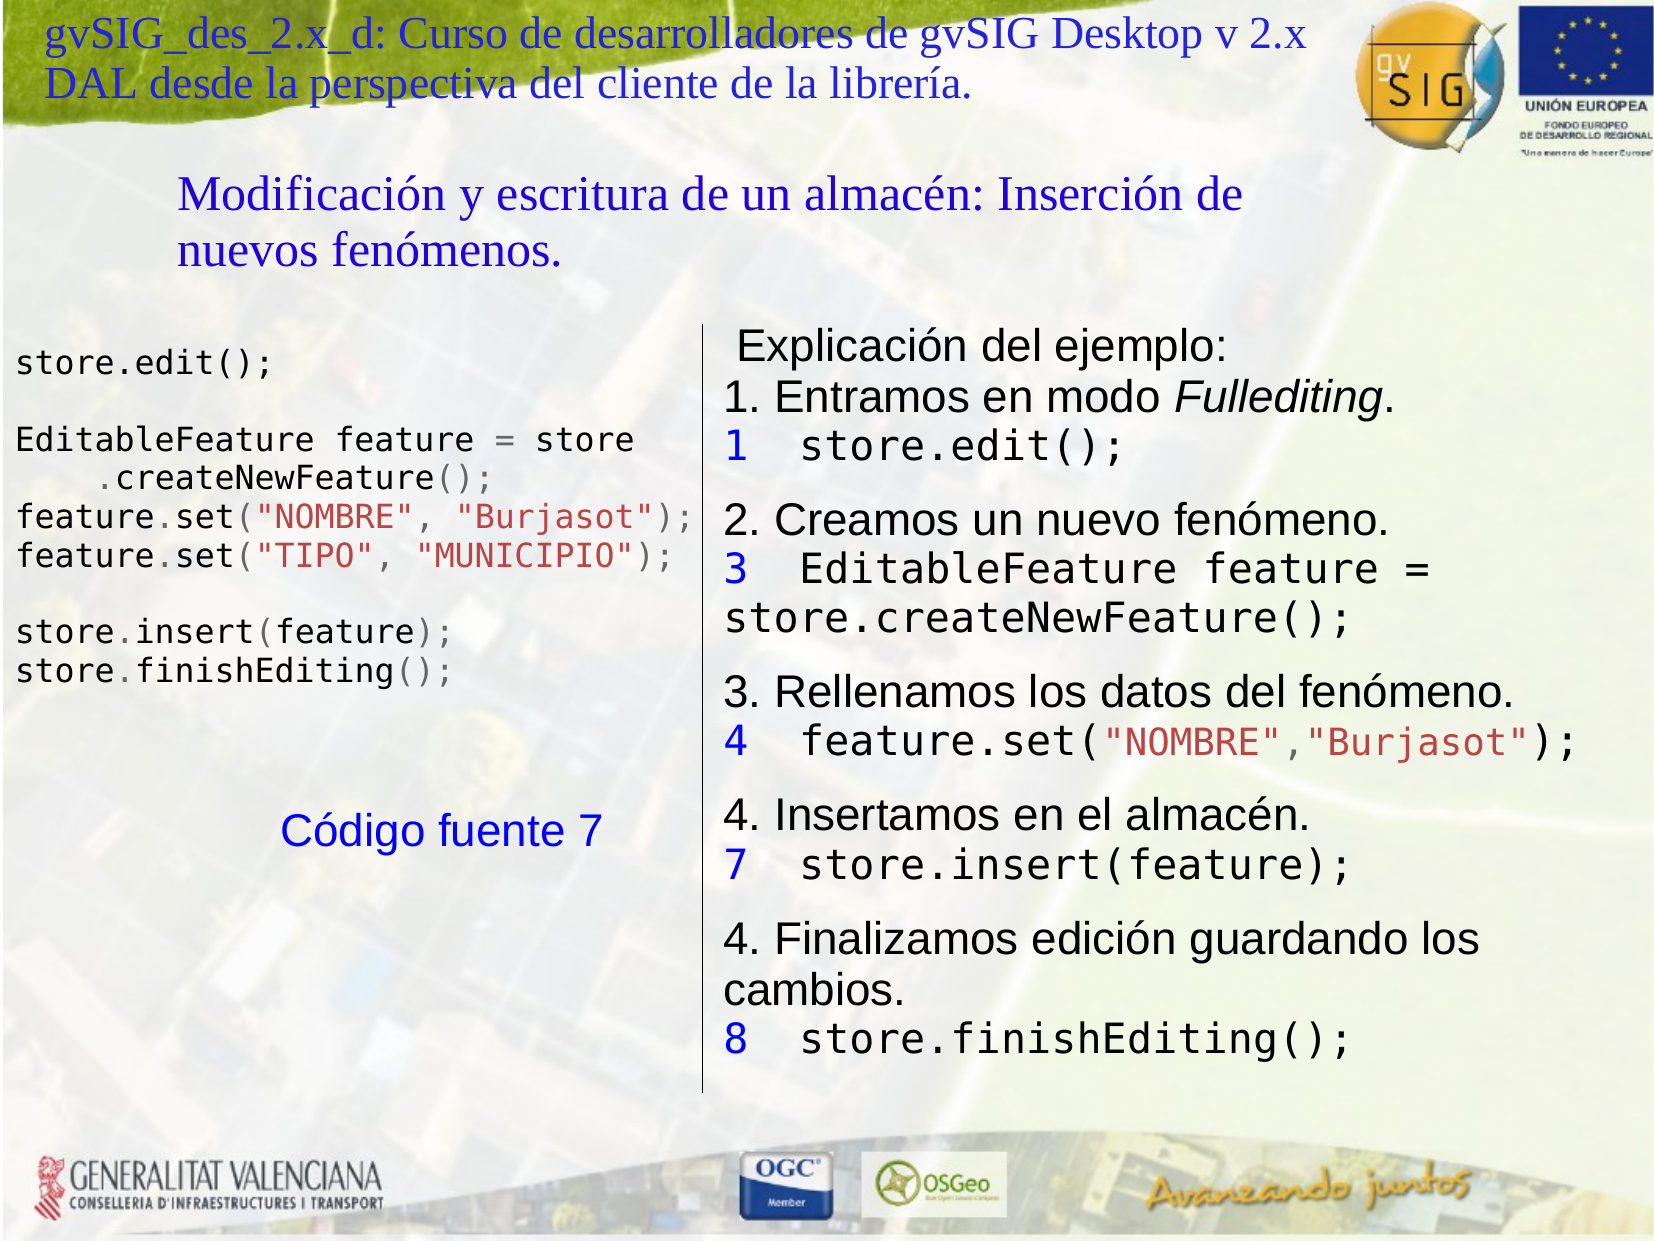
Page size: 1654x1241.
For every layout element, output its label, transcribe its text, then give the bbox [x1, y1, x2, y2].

picture [648, 78, 657, 86]
title Modificación y escritura de un almacén: Inserción de nuevos fenómenos. [177, 88, 1329, 336]
picture [392, 79, 402, 88]
picture [862, 79, 872, 88]
picture [2, 0, 1654, 1241]
text_box Explicación del ejemplo: 1. Entramos en modo Fullediting. 1 store.edit(); 2. Creamos un nuevo fenómeno. 3 EditableFeature feature = store.createNewFeature(); 3. Rellenamos los datos del fenómeno. 4 feature.set("NOMBRE","Burjasot"); 4. Insertamos en el almacén. 7 store.insert(feature); 4. Finalizamos edición guardando los cambios. 8 store.finishEditing(); [708, 312, 1625, 1141]
picture [899, 78, 908, 86]
picture [178, 78, 187, 86]
picture [558, 78, 567, 86]
picture [239, 78, 248, 86]
picture [415, 78, 424, 86]
picture [535, 78, 545, 88]
picture [759, 78, 768, 86]
picture [736, 78, 746, 88]
picture [216, 78, 226, 88]
picture [338, 78, 347, 86]
text_box Código fuente 7 [265, 797, 621, 864]
text_box store.edit(); EditableFeature feature = store .createNewFeature(); feature.set("NOMBRE", "Burjasot"); feature.set("TIPO", "MUNICIPIO"); store.insert(feature); store.finishEditing(); [0, 336, 702, 698]
picture [316, 79, 326, 88]
picture [704, 78, 713, 86]
